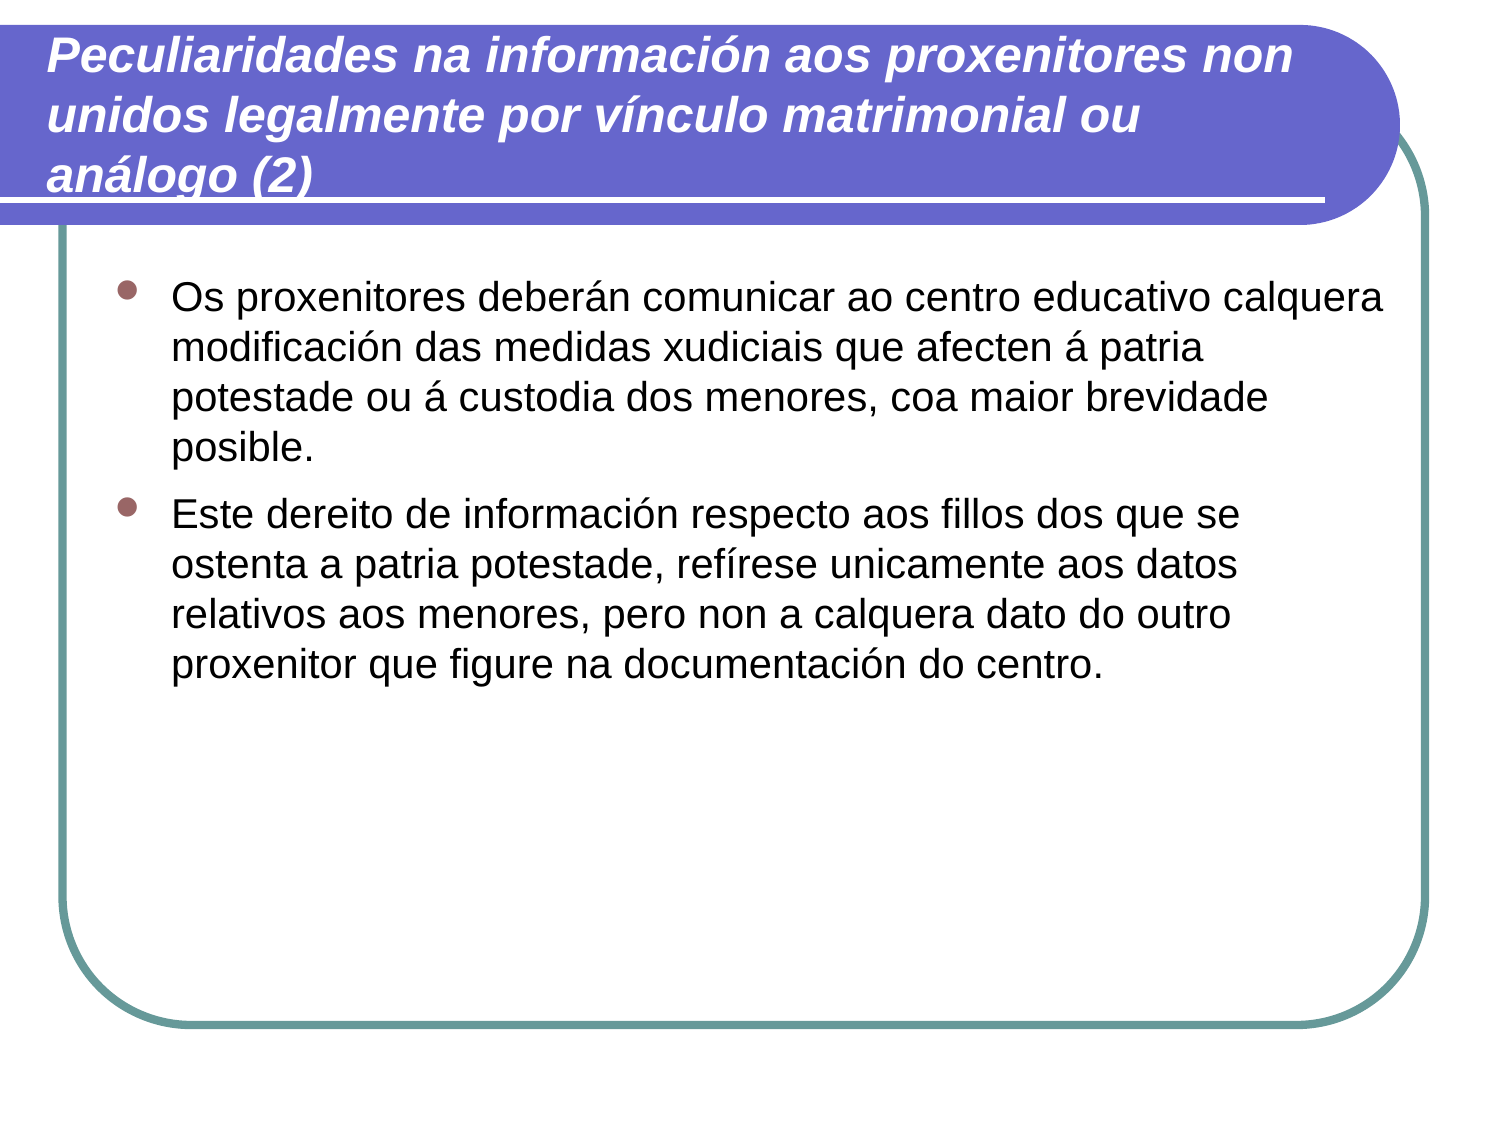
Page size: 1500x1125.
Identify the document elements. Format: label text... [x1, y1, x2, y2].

title Peculiaridades na información aos proxenitores non unidos legalmente por vínculo matrimonial ou análogo (2) [31, 0, 1347, 226]
list Os proxenitores deberán comunicar ao centro educativo calquera modificación das medidas xudiciais que afecten á patria potestade ou á custodia dos menores, coa maior brevidade posible. Este dereito de información respecto aos fillos dos que se ostenta a patria potestade, refírese unicamente aos datos relativos aos menores, pero non a calquera dato do outro proxenitor que figure na documentación do centro. [99, 262, 1401, 988]
